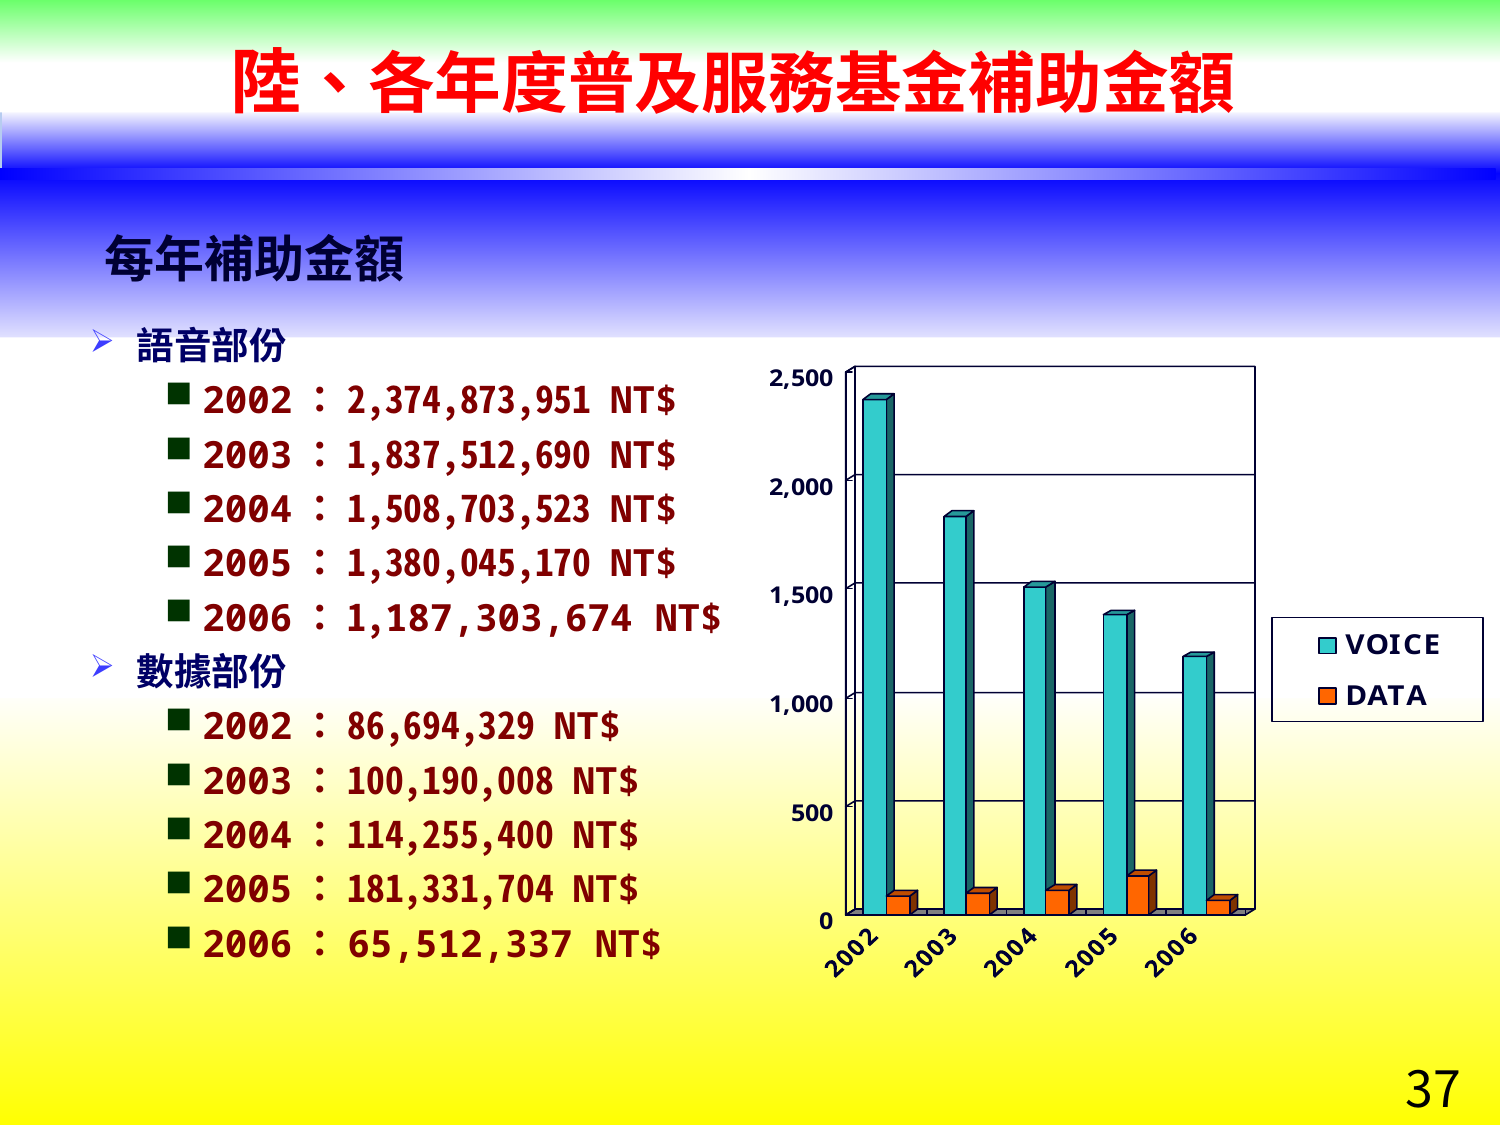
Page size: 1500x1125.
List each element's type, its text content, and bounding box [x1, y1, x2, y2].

title 陸、各年度普及服務基金補助金額 [0, 50, 1500, 188]
text_box 語音部份 2002：2,374,873,951 NT$ 2003：1,837,512,690 NT$ 2004：1,508,703,523 NT$ 2005：1,380,045,170 NT$ 2006：1,187,303,674 NT$ 數據部份 2002：86,694,329 NT$ 2003：100,190,008 NT$ 2004：114,255,400 NT$ 2005：181,331,704 NT$ 2006：65,512,337 NT$ [0, 314, 762, 1002]
list [112, 208, 1411, 984]
text_box 每年補助金額 [76, 219, 420, 296]
chart [738, 314, 1500, 1029]
